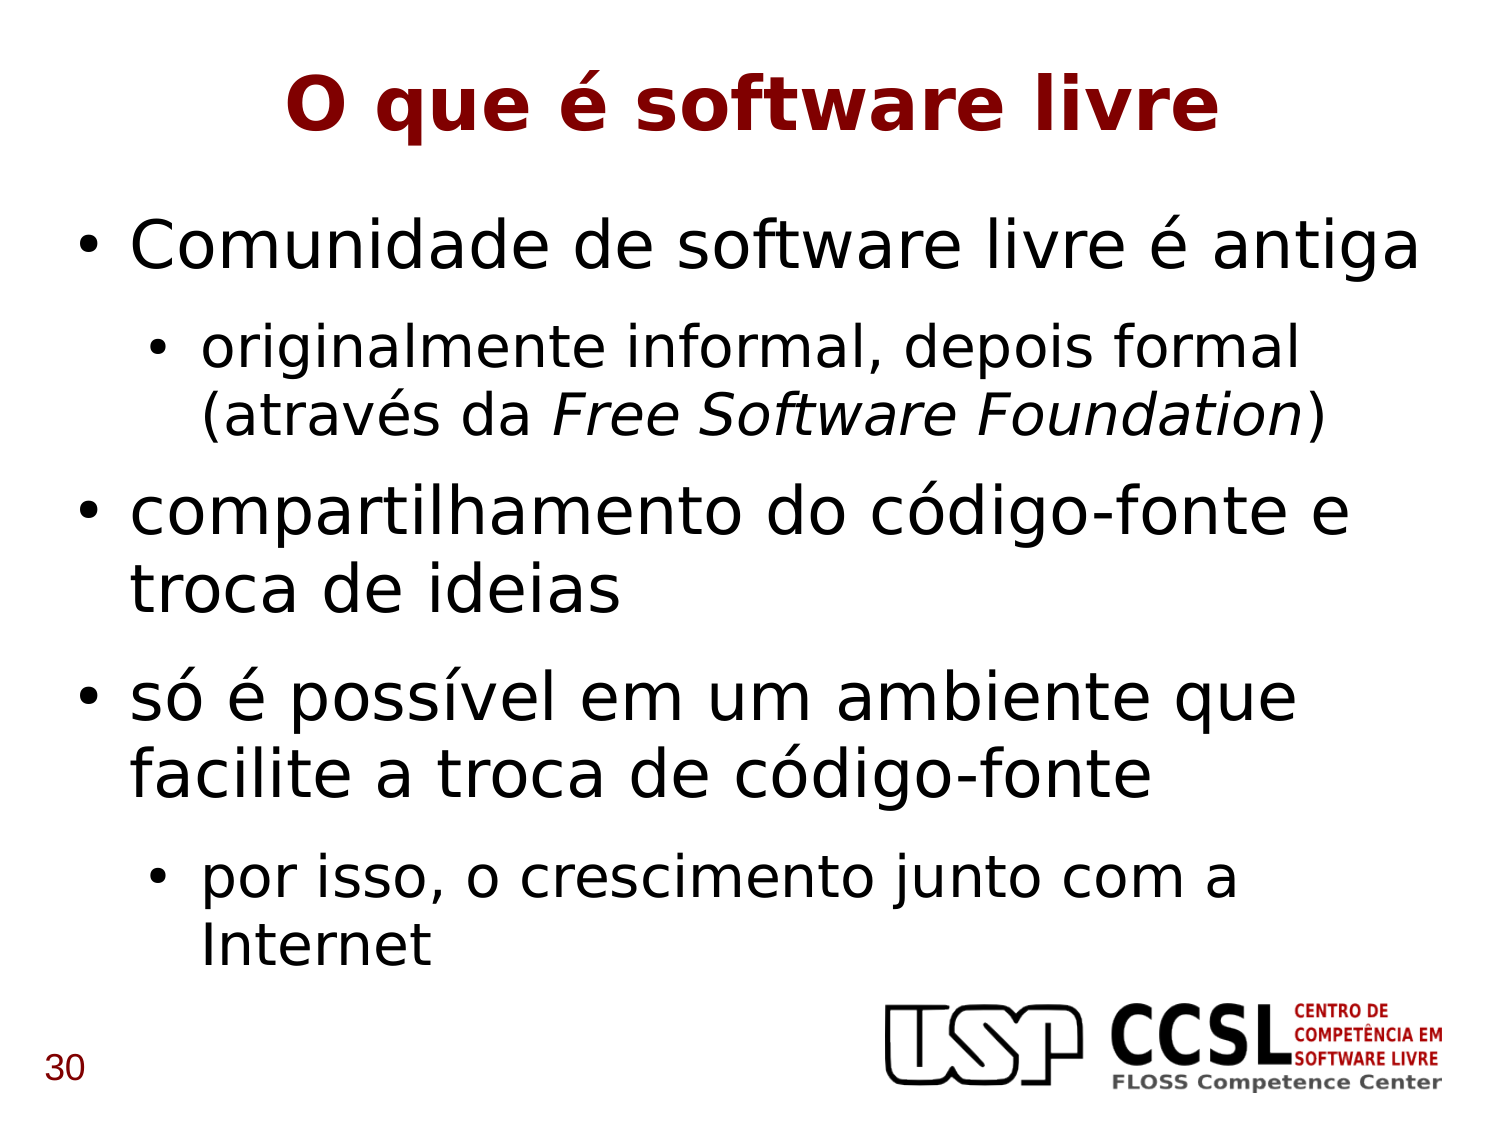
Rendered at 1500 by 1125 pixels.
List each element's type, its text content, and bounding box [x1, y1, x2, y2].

title O que é software livre [59, 29, 1447, 180]
picture [885, 1003, 1442, 1093]
list Comunidade de software livre é antiga originalmente informal, depois formal (através da Free Software Foundation) compartilhamento do código-fonte e troca de ideias só é possível em um ambiente que facilite a troca de código-fonte por isso, o crescimento junto com a Internet [59, 206, 1447, 979]
